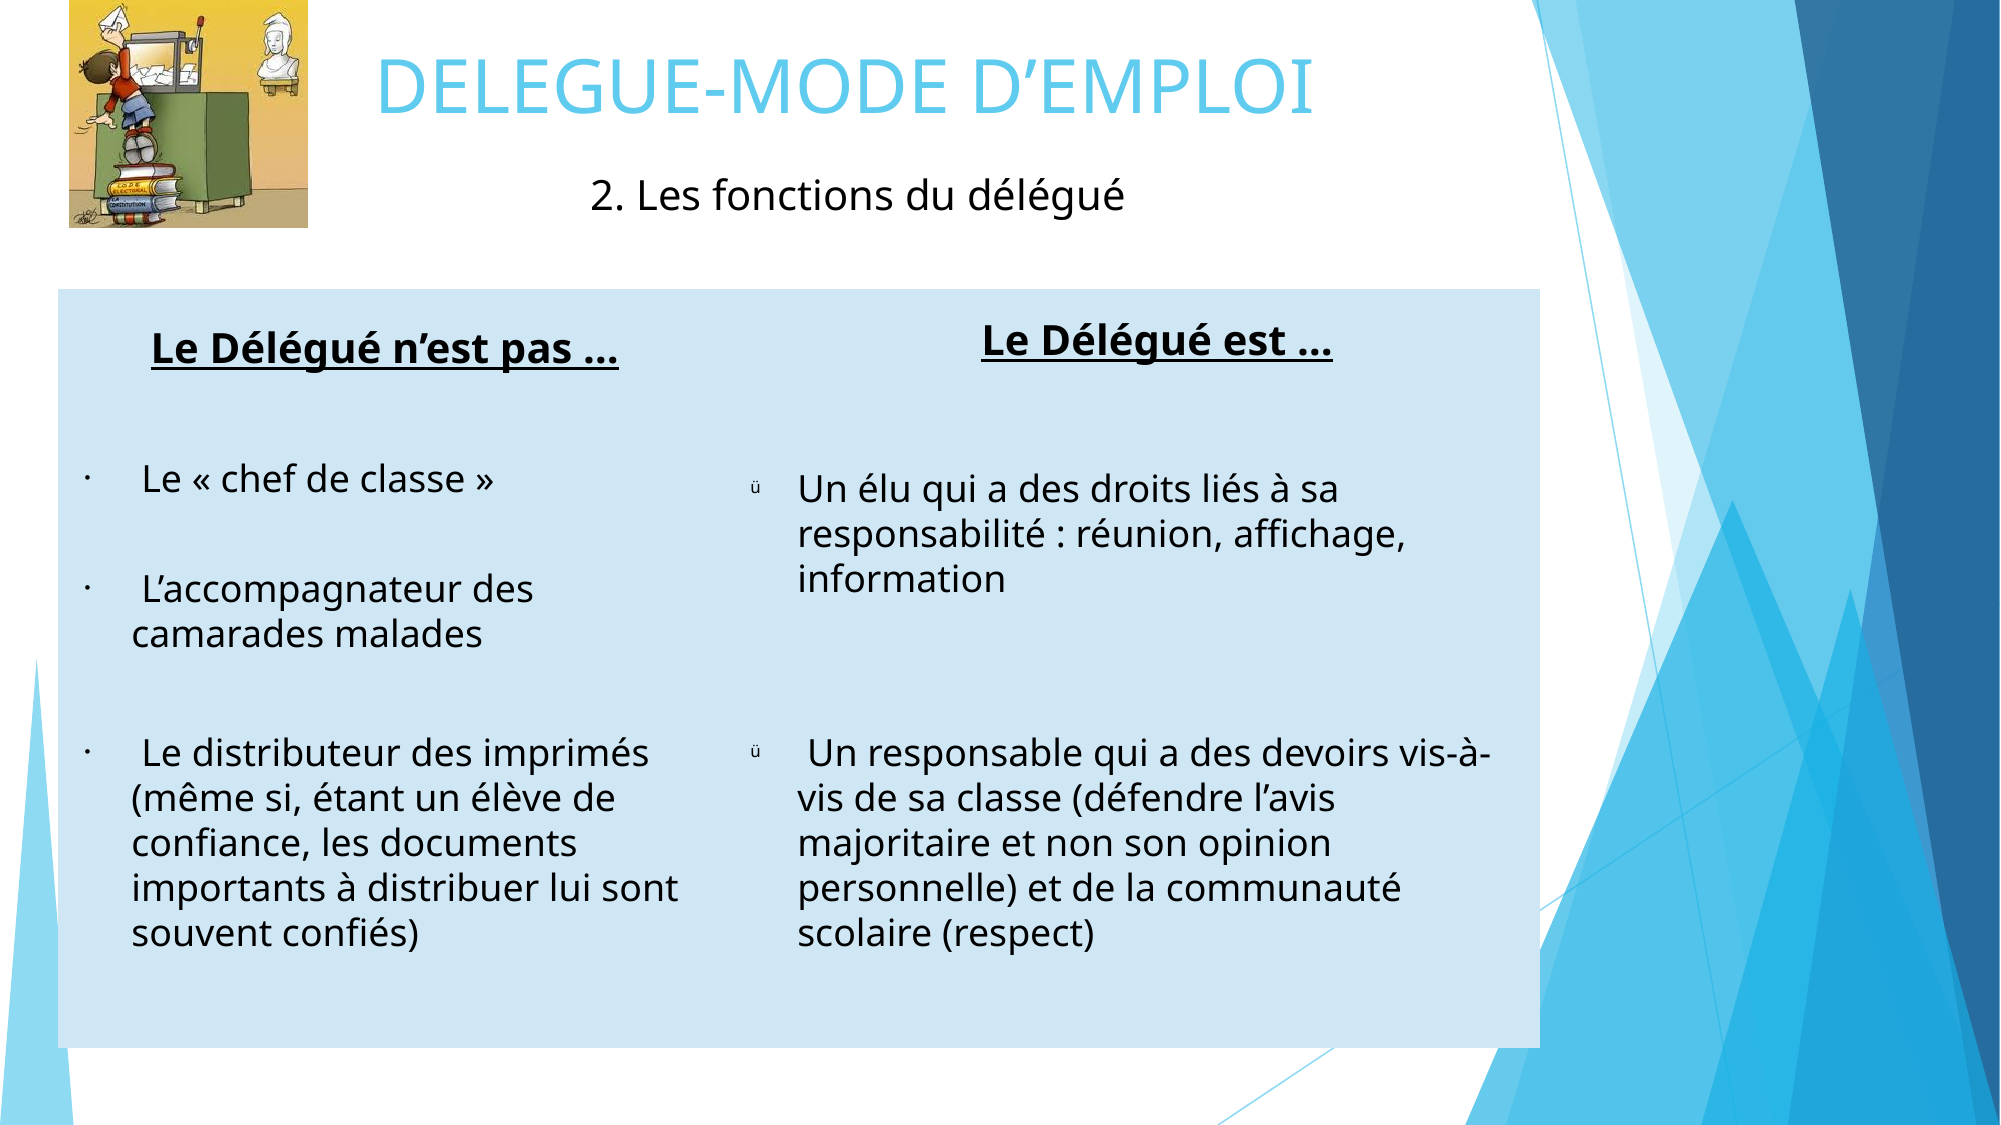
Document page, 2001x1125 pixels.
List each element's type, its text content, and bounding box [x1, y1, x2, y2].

text_box L’accompagnateur des camarades malades [69, 557, 717, 663]
picture [69, 0, 308, 228]
text_box Le Délégué n’est pas … [69, 314, 700, 448]
text_box Un responsable qui a des devoirs vis-à-vis de sa classe (défendre l’avis majoritaire et non son opinion personnelle) et de la communauté scolaire (respect) [735, 721, 1541, 1007]
text_box Le « chef de classe » [69, 448, 717, 553]
text_box Le distributeur des imprimés (même si, étant un élève de confiance, les documents importants à distribuer lui sont souvent confiés) [69, 721, 717, 1007]
text_box Un élu qui a des droits liés à sa responsabilité : réunion, affichage, information [735, 457, 1541, 653]
table_header [731, 289, 1540, 1048]
table_header [58, 289, 731, 1048]
text_box Le Délégué est … [859, 306, 1455, 457]
title DELEGUE-MODE D’EMPLOI [308, 31, 1541, 138]
text_box 2. Les fonctions du délégué [575, 161, 1238, 227]
